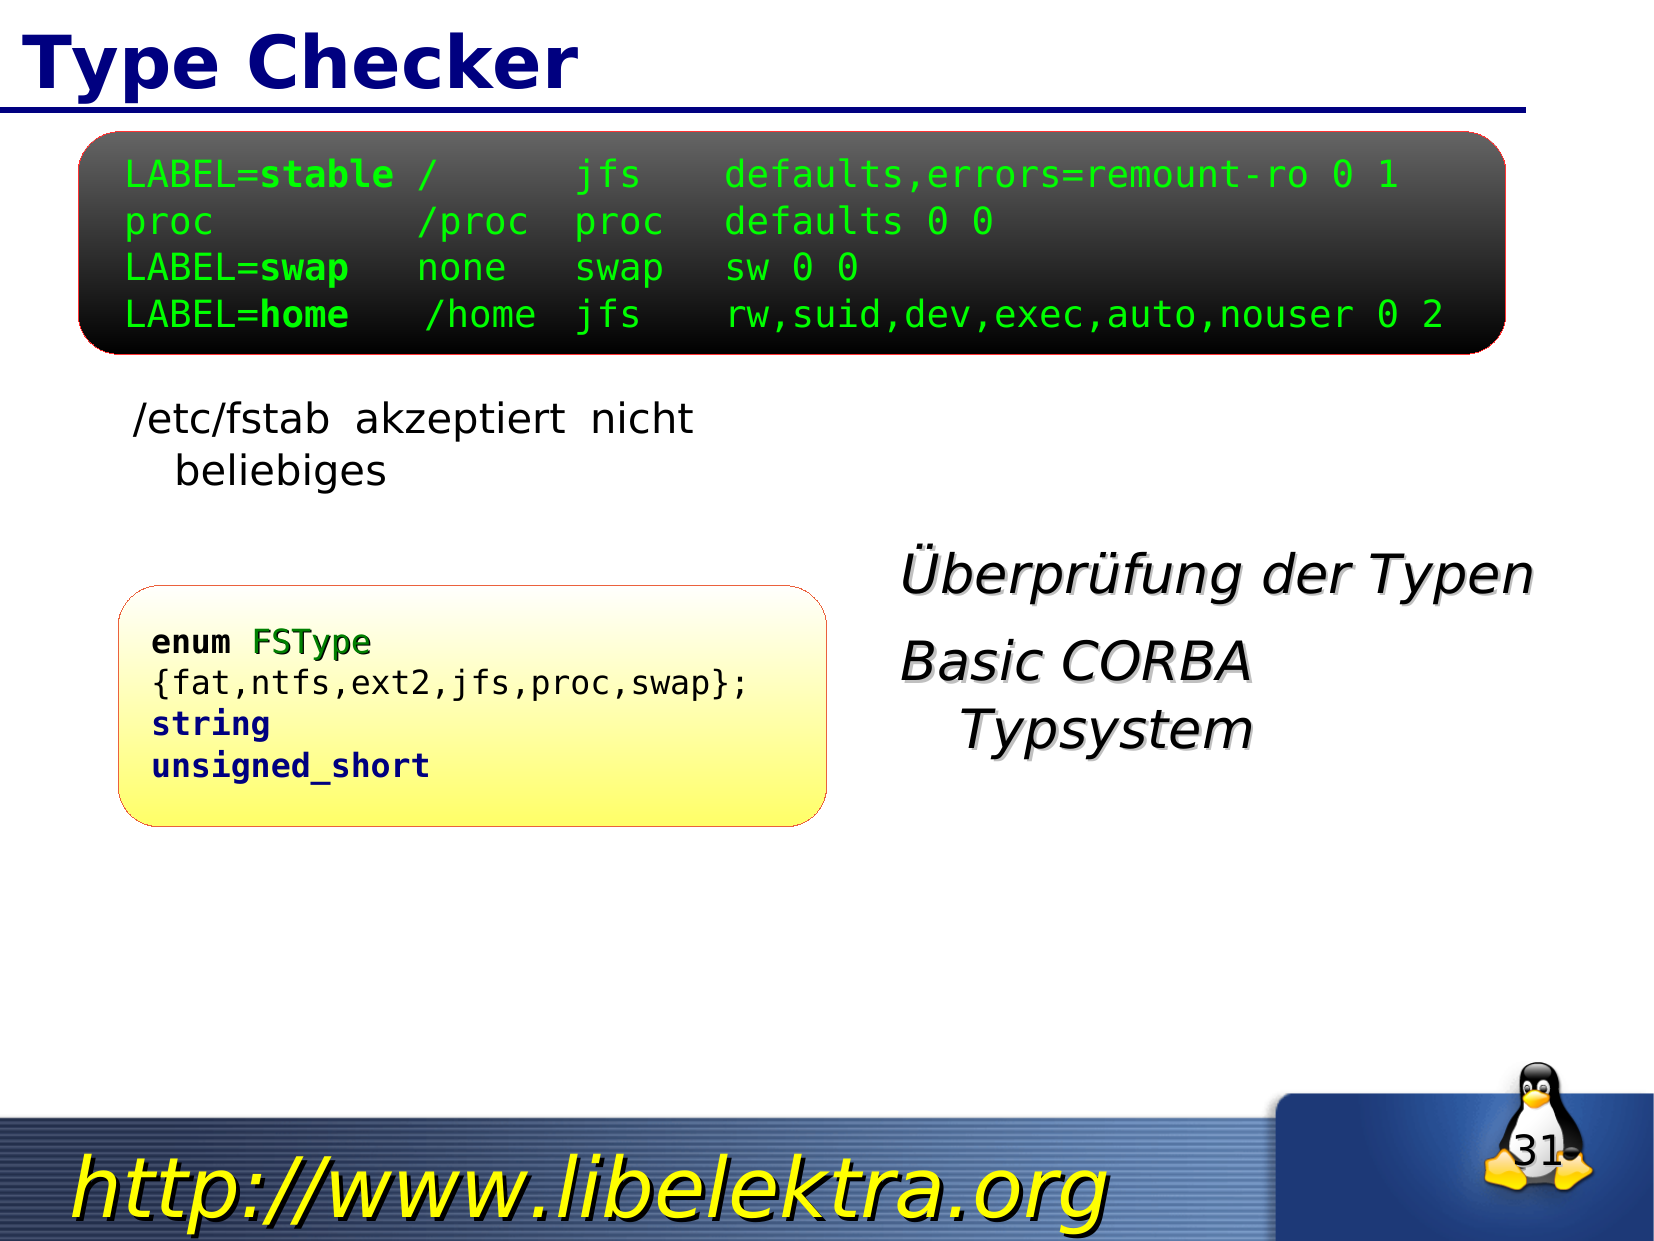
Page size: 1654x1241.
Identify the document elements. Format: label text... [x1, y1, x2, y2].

list /etc/fstab akzeptiert nicht beliebiges [118, 383, 709, 532]
text_box [118, 585, 827, 827]
picture [0, 1061, 1654, 1241]
list Überprüfung der Typen Basic CORBA Typsystem [885, 531, 1582, 857]
text_box enum FSType {fat,ntfs,ext2,jfs,proc,swap}; string unsigned_short [151, 620, 798, 798]
text_box <Nummer> [1312, 1122, 1565, 1178]
text_box Type Checker [22, 14, 1611, 111]
text_box LABEL=stable / jfs defaults,errors=remount-ro 0 1 proc /proc proc defaults 0 0 LABEL=swap none swap sw 0 0 LABEL=home /home jfs rw,suid,dev,exec,auto,nouser 0 2 [124, 151, 1460, 335]
text_box [78, 131, 1506, 355]
